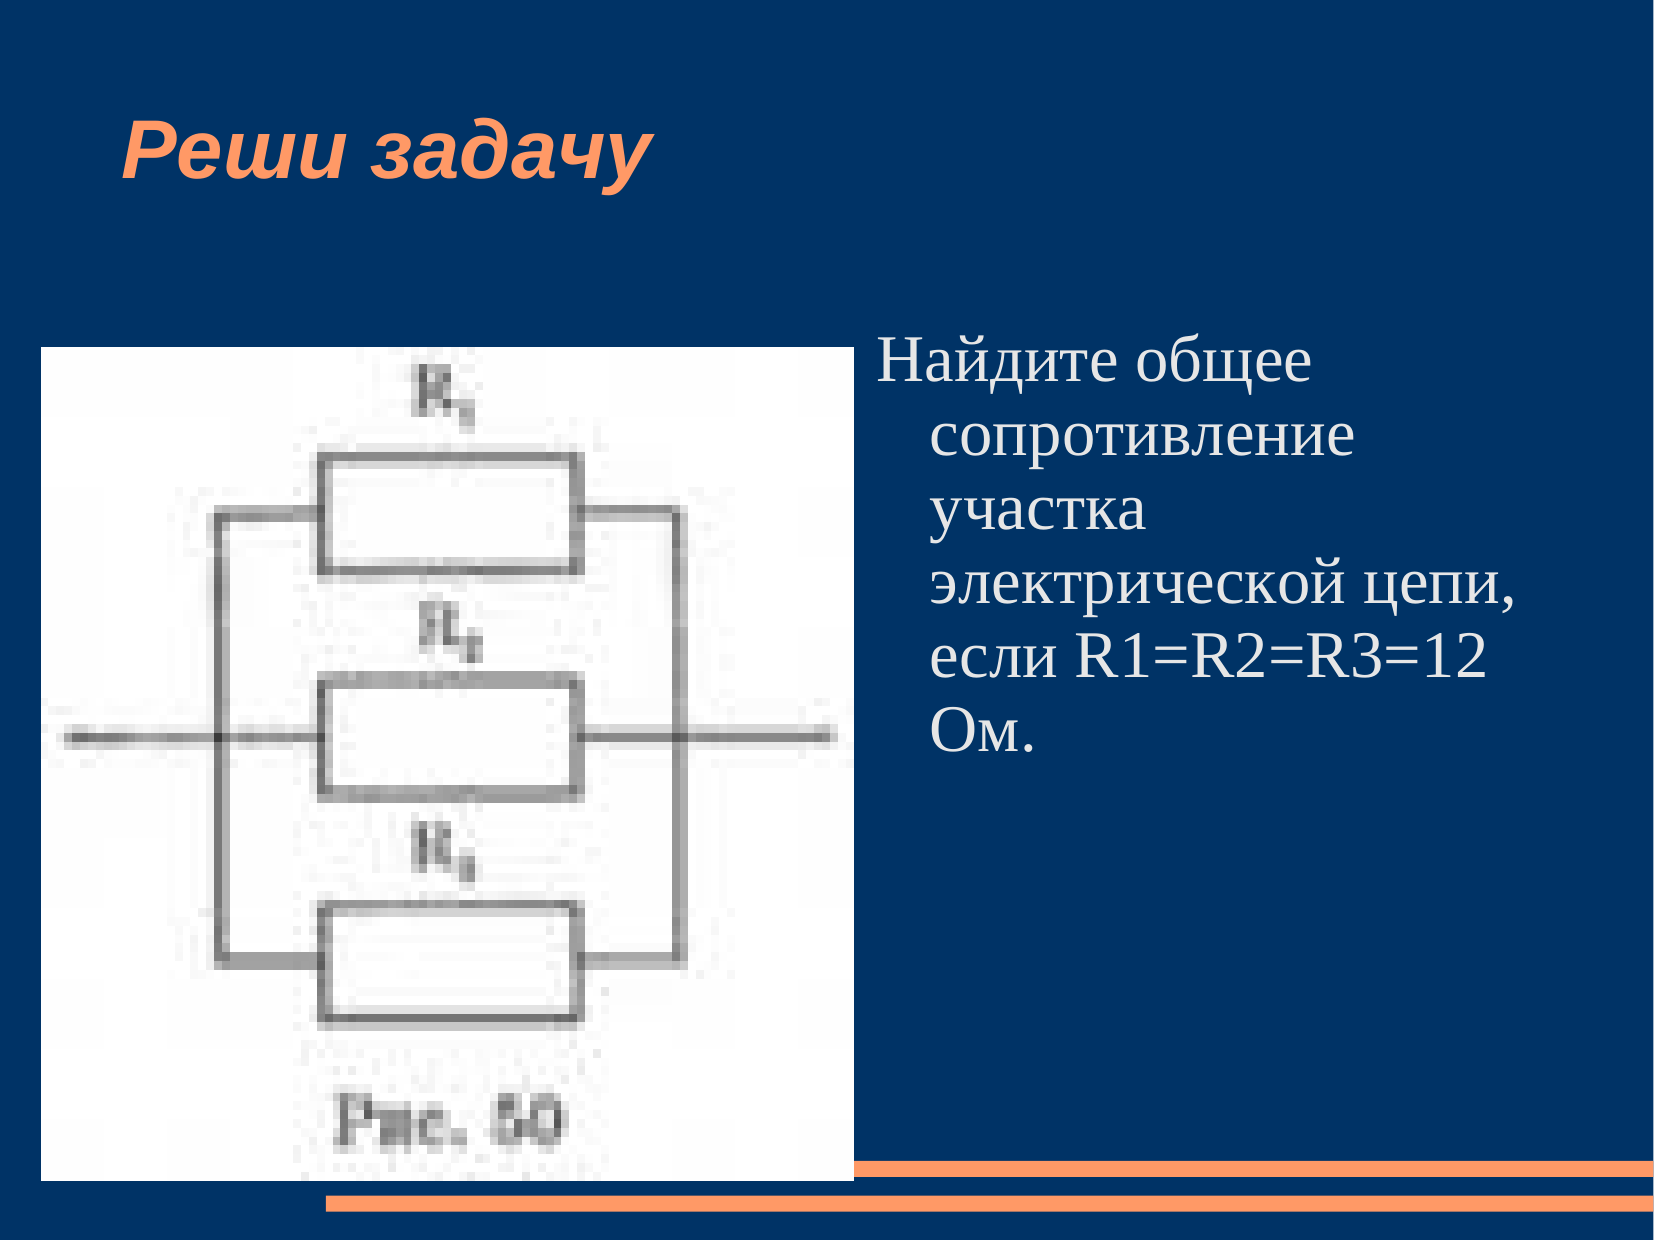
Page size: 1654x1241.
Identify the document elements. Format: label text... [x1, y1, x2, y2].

title Реши задачу [121, 46, 1534, 254]
list Найдите общее сопротивление участка электрической цепи, если R1=R2=R3=12 Ом. [858, 322, 1562, 1133]
picture [41, 347, 854, 1181]
